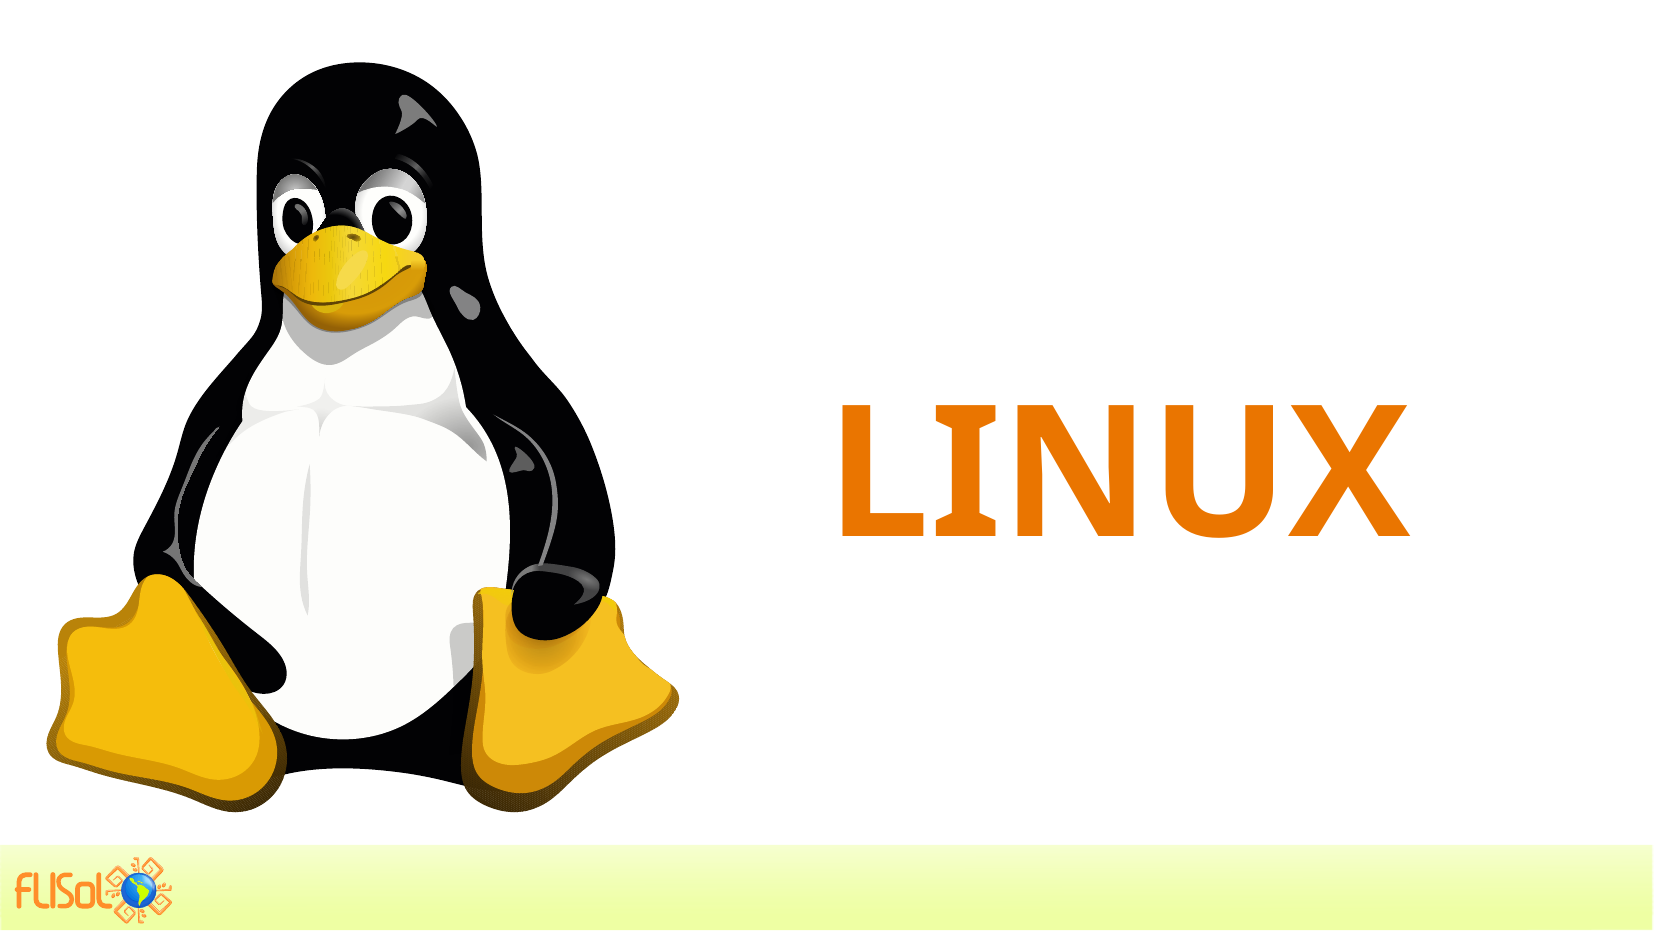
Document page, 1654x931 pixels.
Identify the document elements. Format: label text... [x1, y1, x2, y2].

text_box [0, 844, 1654, 931]
picture [46, 62, 680, 813]
text_box LINUX [680, 362, 1654, 568]
